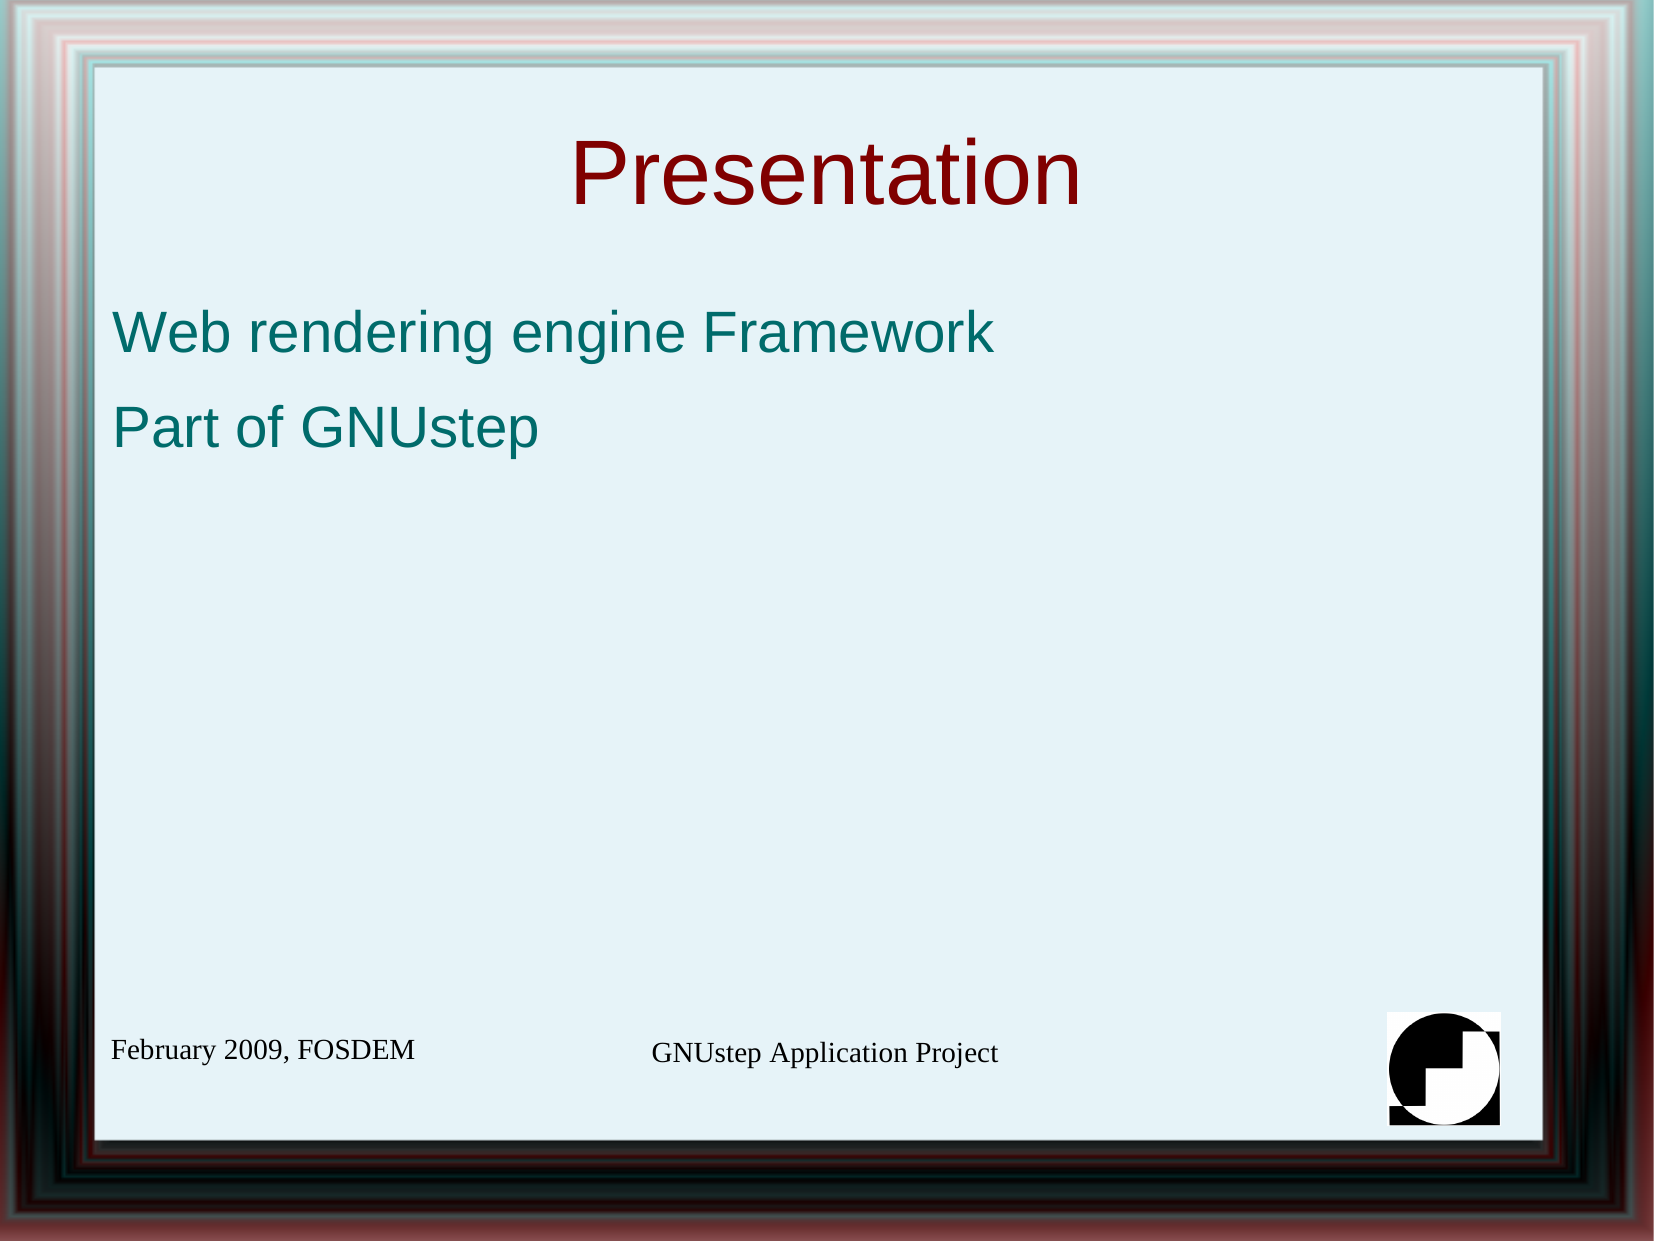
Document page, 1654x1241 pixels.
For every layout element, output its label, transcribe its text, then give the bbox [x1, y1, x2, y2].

title Presentation [118, 88, 1536, 257]
picture [0, 0, 1654, 1241]
list Web rendering engine Framework Part of GNUstep [112, 300, 1501, 1013]
